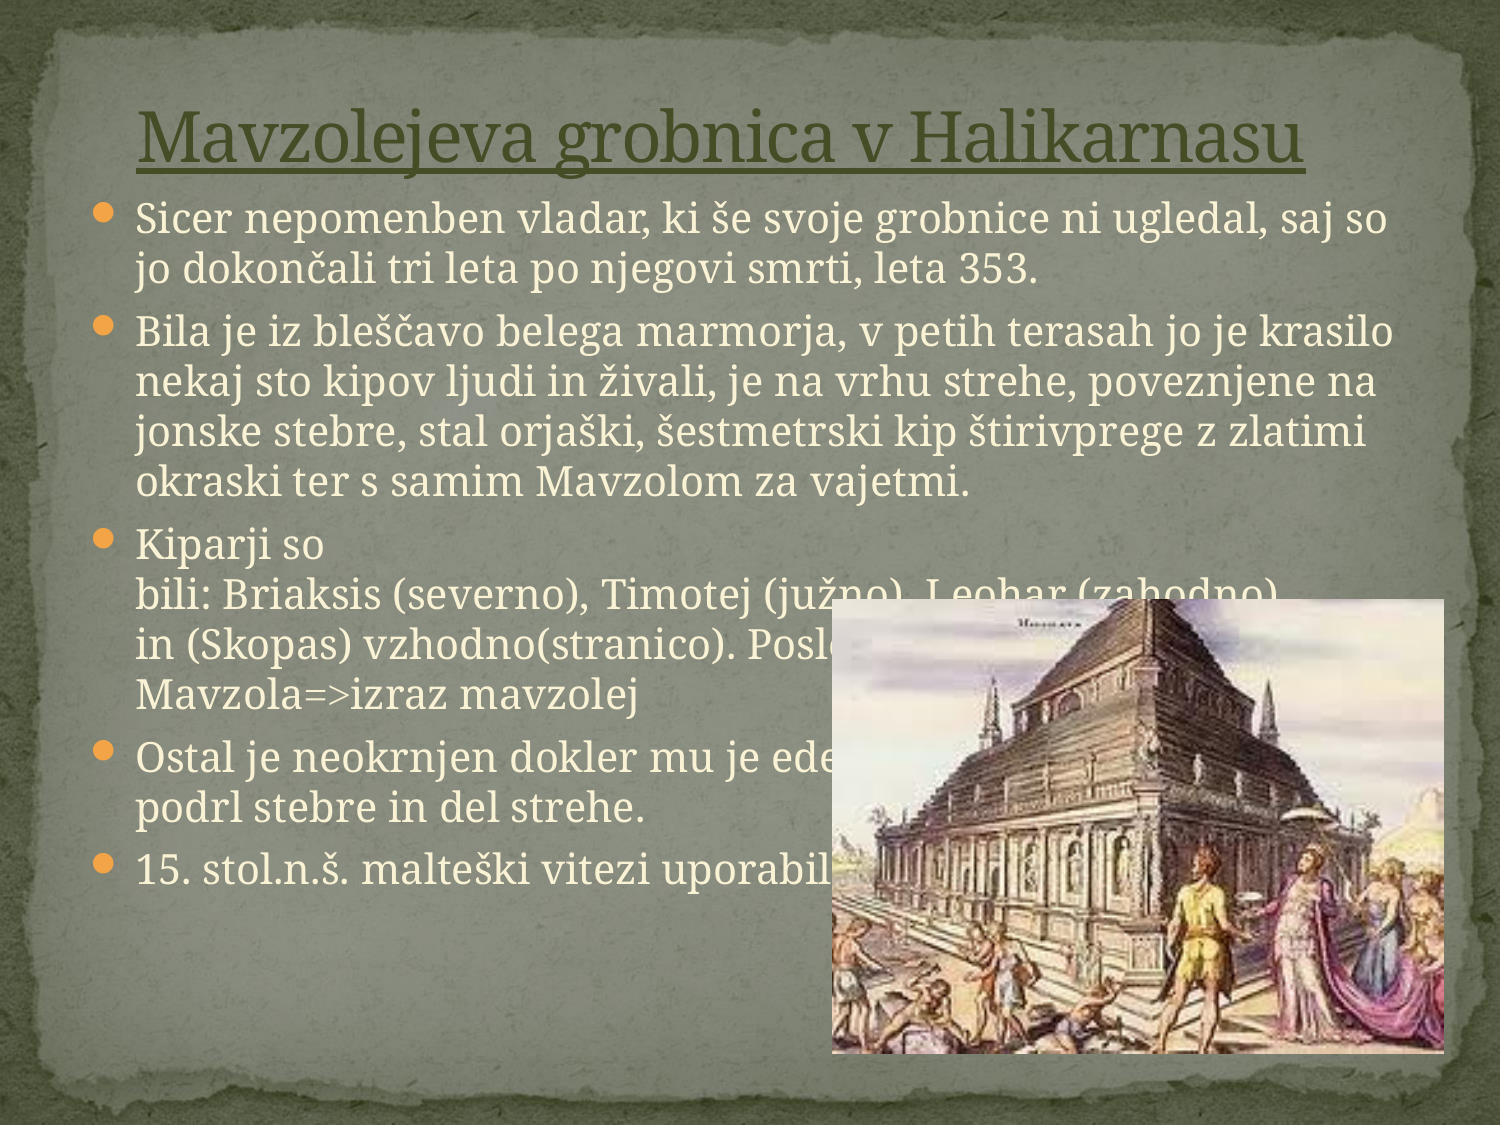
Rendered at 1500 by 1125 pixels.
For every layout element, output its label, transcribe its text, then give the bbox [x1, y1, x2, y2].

list Sicer nepomenben vladar, ki še svoje grobnice ni ugledal, saj so jo dokončali tri leta po njegovi smrti, leta 353. Bila je iz bleščavo belega marmorja, v petih terasah jo je krasilo nekaj sto kipov ljudi in živali, je na vrhu strehe, poveznjene na jonske stebre, stal orjaški, šestmetrski kip štirivprege z zlatimi okraski ter s samim Mavzolom za vajetmi. Kiparji so bili: Briaksis (severno), Timotej (južno), Leohar (zahodno) in (Skopas) vzhodno(stranico). Poslednje počivališče Mavzola=>izraz mavzolej Ostal je neokrnjen dokler mu je eden od srednjeveških potresov podrl stebre in del strehe. 15. stol.n.š. malteški vitezi uporabili kamne za utrditev gradu. [75, 184, 1425, 1000]
title Mavzolejeva grobnica v Halikarnasu [112, 30, 1331, 185]
picture [0, 0, 1500, 1125]
